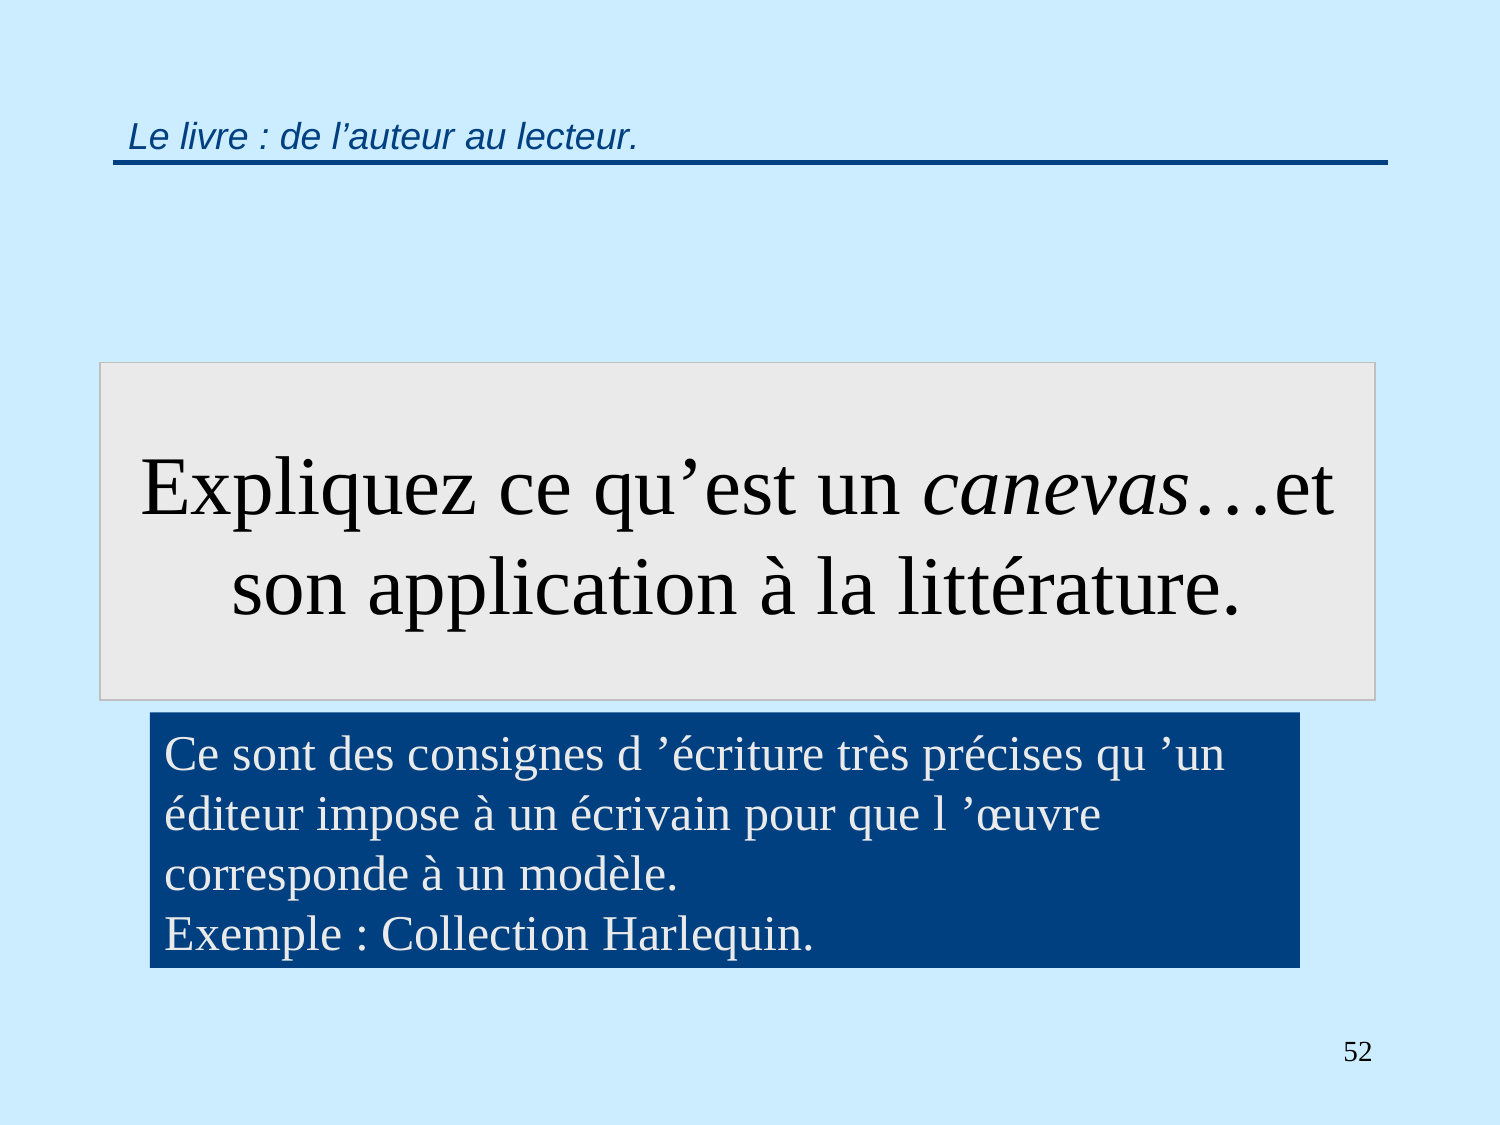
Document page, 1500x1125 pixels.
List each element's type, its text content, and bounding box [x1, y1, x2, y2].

title Expliquez ce qu’est un canevas…et son application à la littérature. [99, 362, 1375, 700]
text_box Le livre : de l’auteur au lecteur. [113, 104, 655, 160]
text_box Ce sont des consignes d ’écriture très précises qu ’un éditeur impose à un écrivain pour que l ’œuvre corresponde à un modèle. Exemple : Collection Harlequin. [149, 712, 1300, 968]
